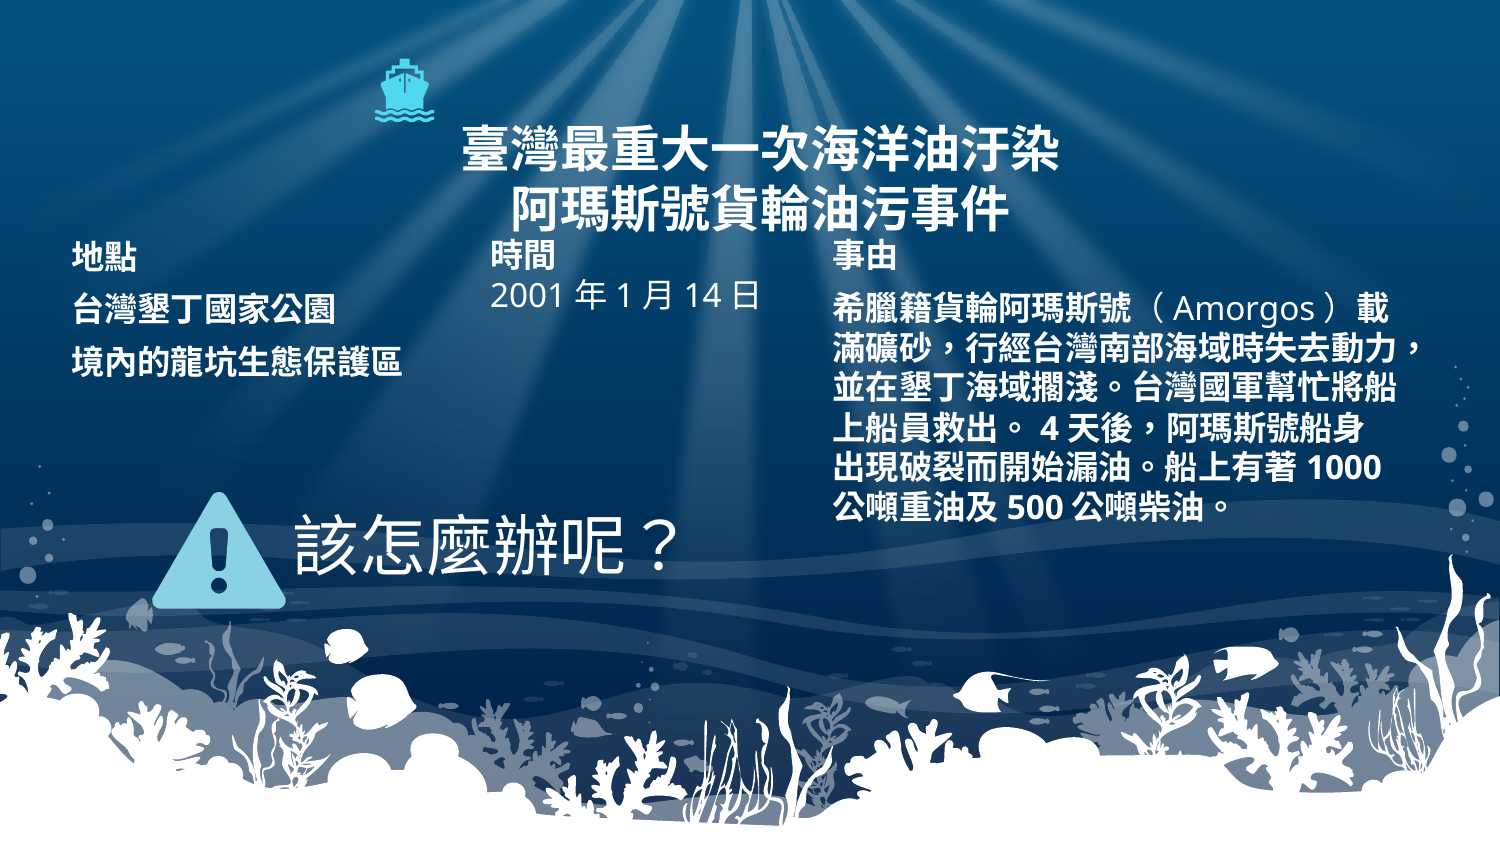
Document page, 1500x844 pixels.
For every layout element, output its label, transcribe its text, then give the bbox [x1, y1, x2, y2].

text_box 地點 台灣墾丁國家公園 境內的龍坑生態保護區 [71, 236, 490, 695]
text_box 臺灣最重大一次海洋油汙染 阿瑪斯號貨輪油污事件 [164, 117, 1357, 189]
text_box [152, 492, 286, 609]
text_box 事由 希臘籍貨輪阿瑪斯號（Amorgos）載滿礦砂，行經台灣南部海域時失去動力，並在墾丁海域擱淺。台灣國軍幫忙將船上船員救出。4天後，阿瑪斯號船身出現破裂而開始漏油。船上有著1000公噸重油及500公噸柴油。 [832, 234, 1400, 693]
text_box [374, 58, 435, 123]
text_box 該怎麼辦呢？ [292, 503, 860, 844]
text_box 時間 2001年1月14日 [490, 234, 832, 503]
